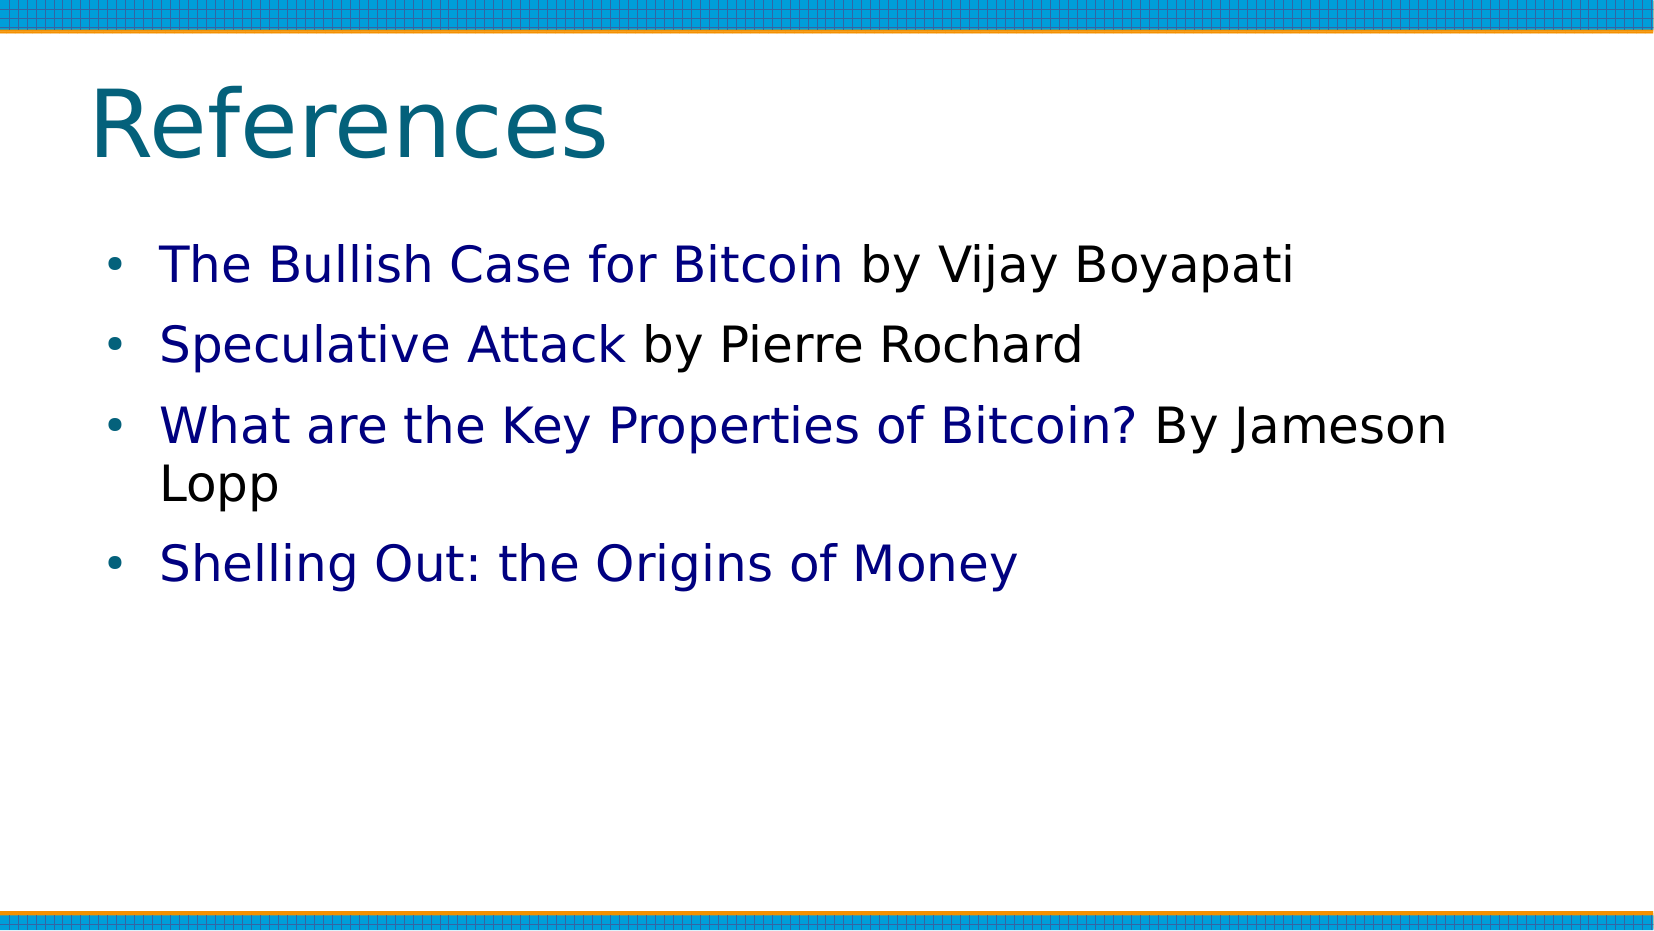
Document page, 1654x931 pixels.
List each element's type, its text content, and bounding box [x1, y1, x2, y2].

title References [88, 44, 1565, 207]
list The Bullish Case for Bitcoin by Vijay Boyapati Speculative Attack by Pierre Rochard What are the Key Properties of Bitcoin? By Jameson Lopp Shelling Out: the Origins of Money [88, 236, 1565, 901]
